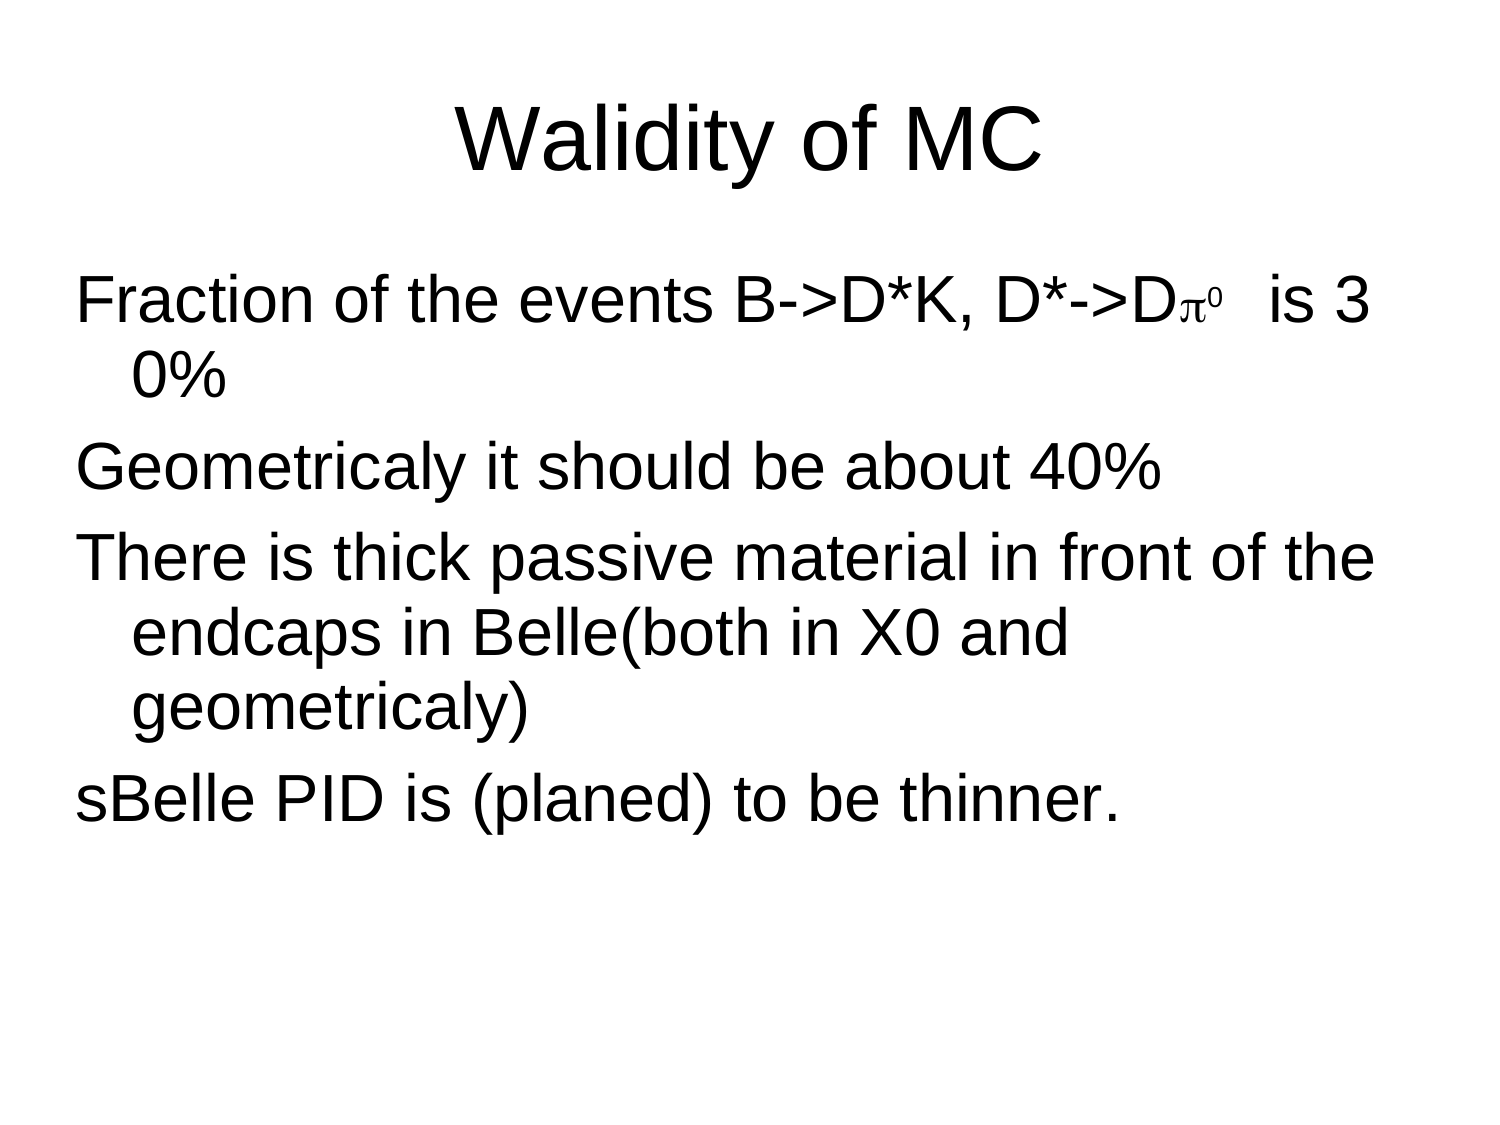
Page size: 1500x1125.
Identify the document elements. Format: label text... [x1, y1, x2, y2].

list Fraction of the events B->D*K, D*->D0 is 3 0% Geometricaly it should be about 40% There is thick passive material in front of the endcaps in Belle(both in X0 and geometricaly) sBelle PID is (planed) to be thinner. [75, 262, 1426, 991]
title Walidity of MC [75, 52, 1426, 226]
